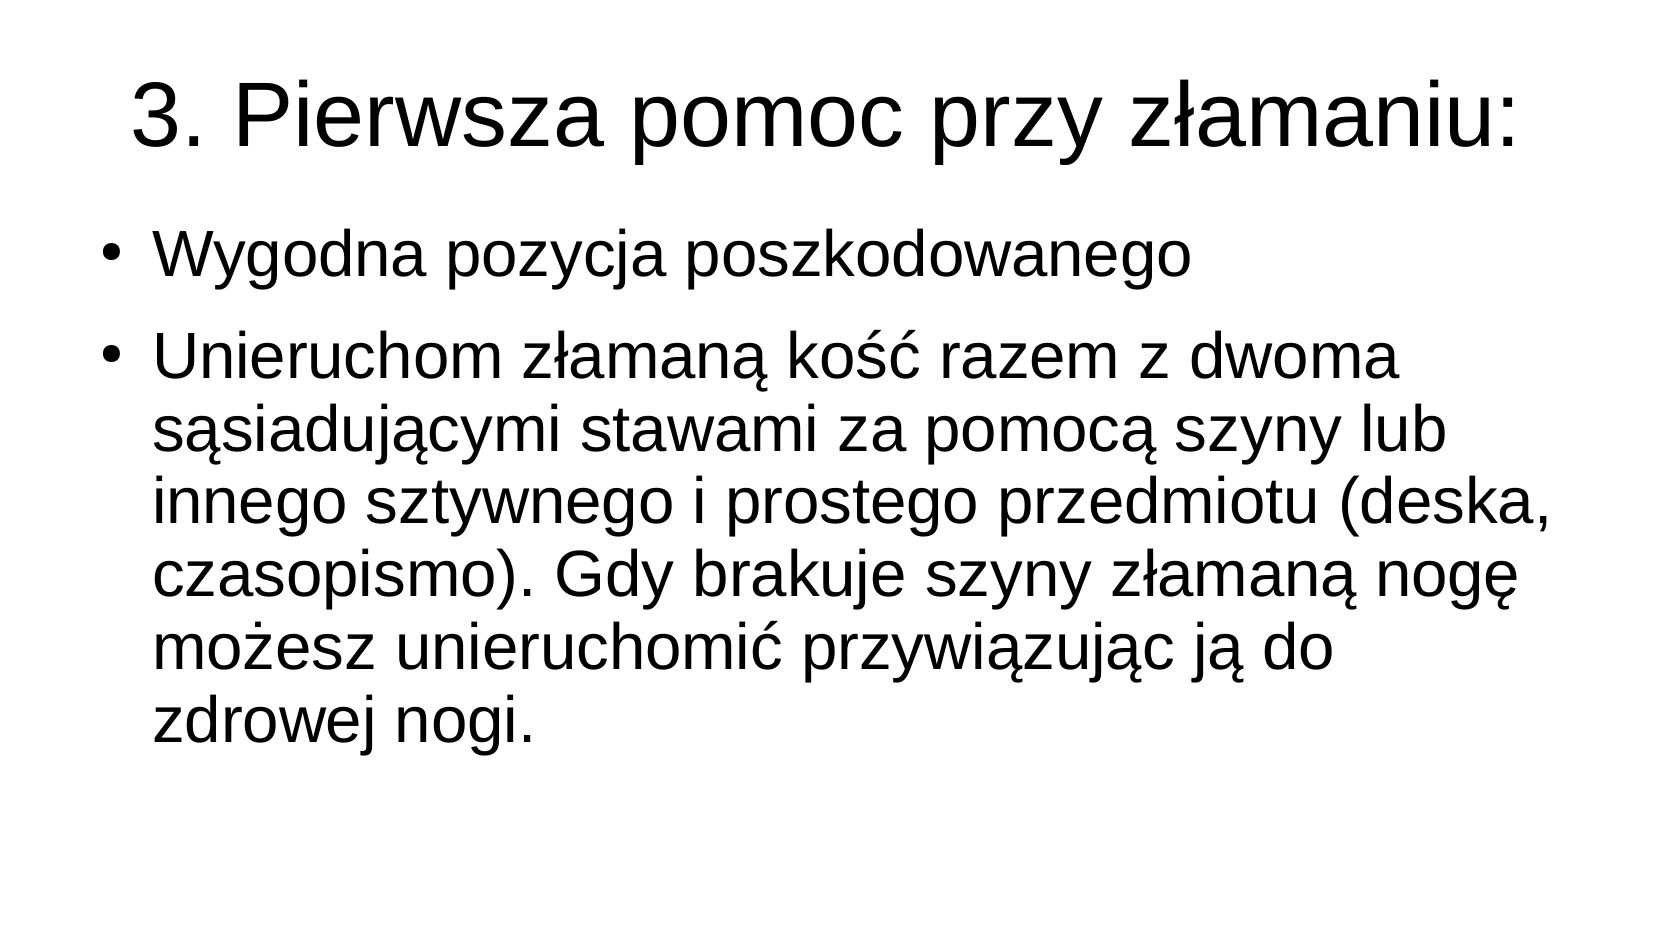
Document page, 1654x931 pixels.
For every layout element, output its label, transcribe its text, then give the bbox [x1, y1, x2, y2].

list Wygodna pozycja poszkodowanego Unieruchom złamaną kość razem z dwoma sąsiadującymi stawami za pomocą szyny lub innego sztywnego i prostego przedmiotu (deska, czasopismo). Gdy brakuje szyny złamaną nogę możesz unieruchomić przywiązując ją do zdrowej nogi. [82, 217, 1571, 758]
title 3. Pierwsza pomoc przy złamaniu: [82, 37, 1571, 193]
